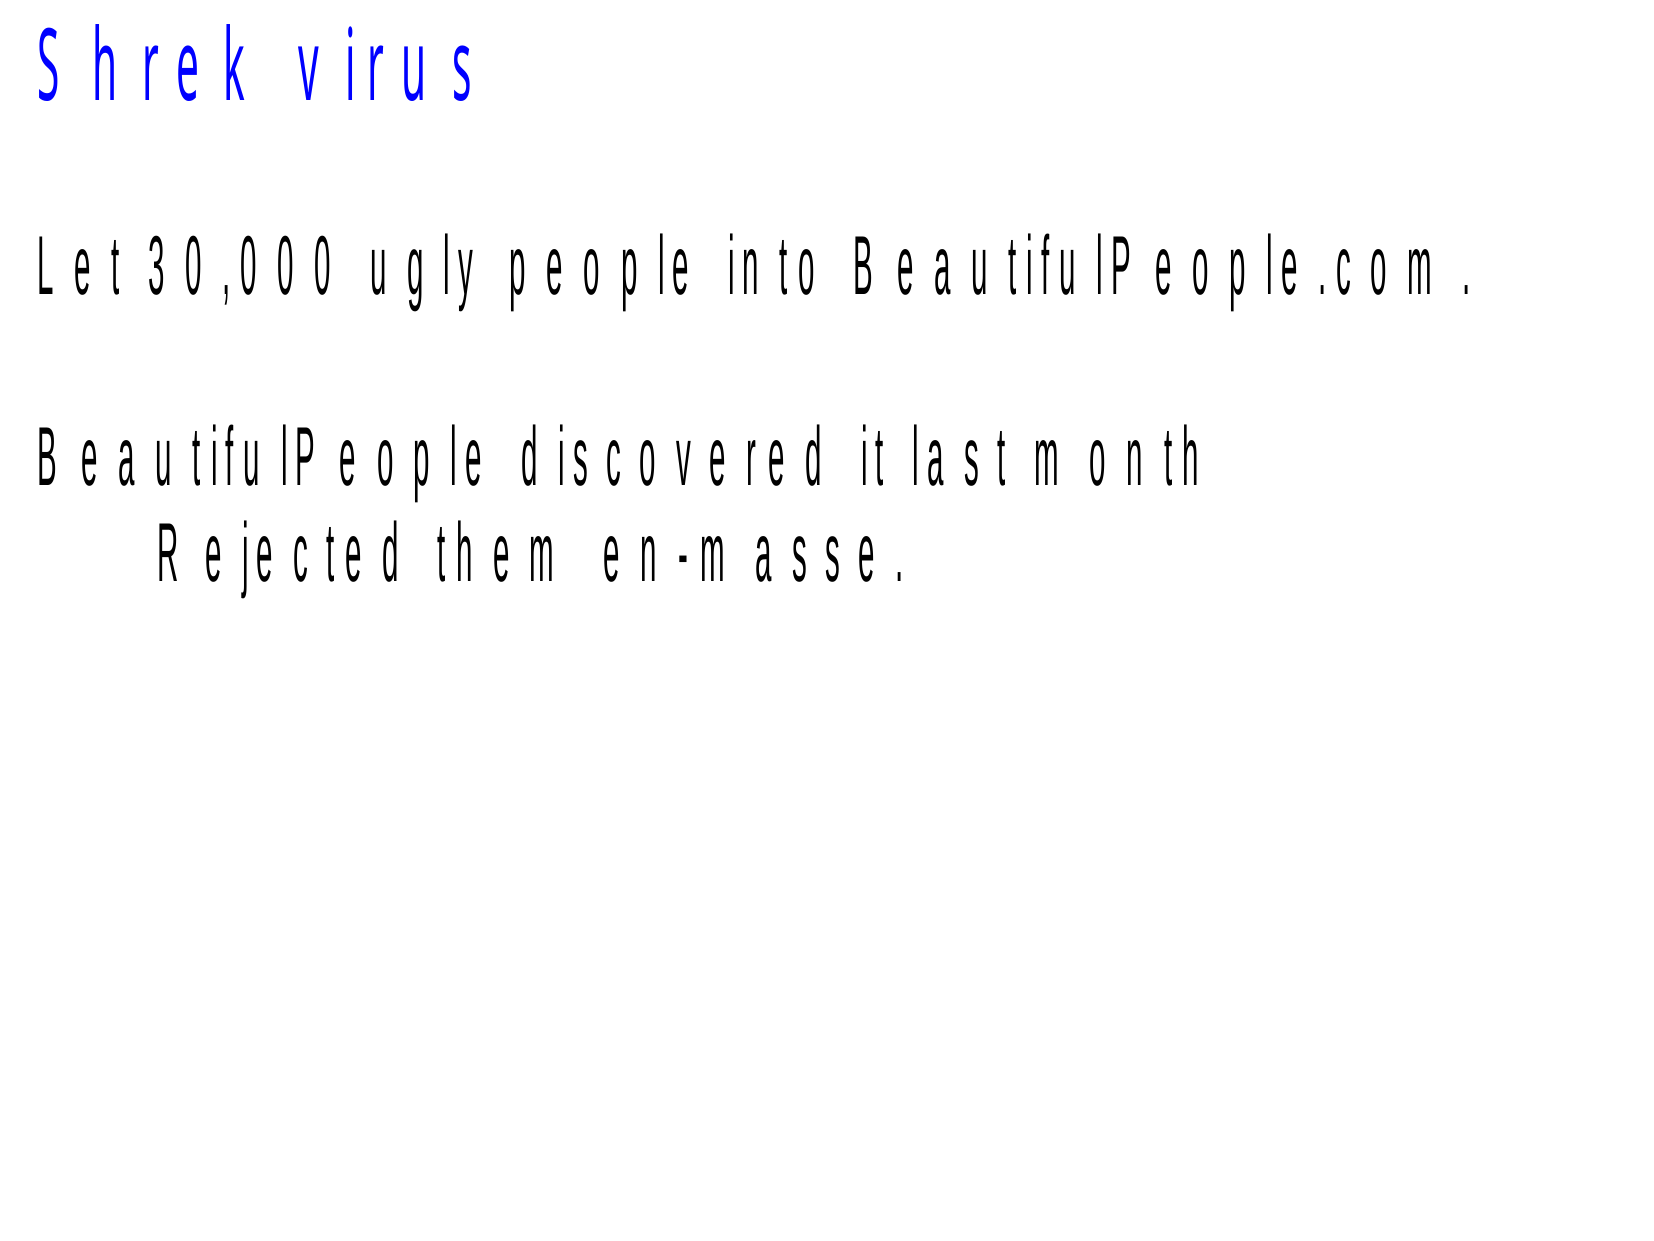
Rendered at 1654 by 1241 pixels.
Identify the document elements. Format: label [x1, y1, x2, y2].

picture [37, 0, 1654, 601]
